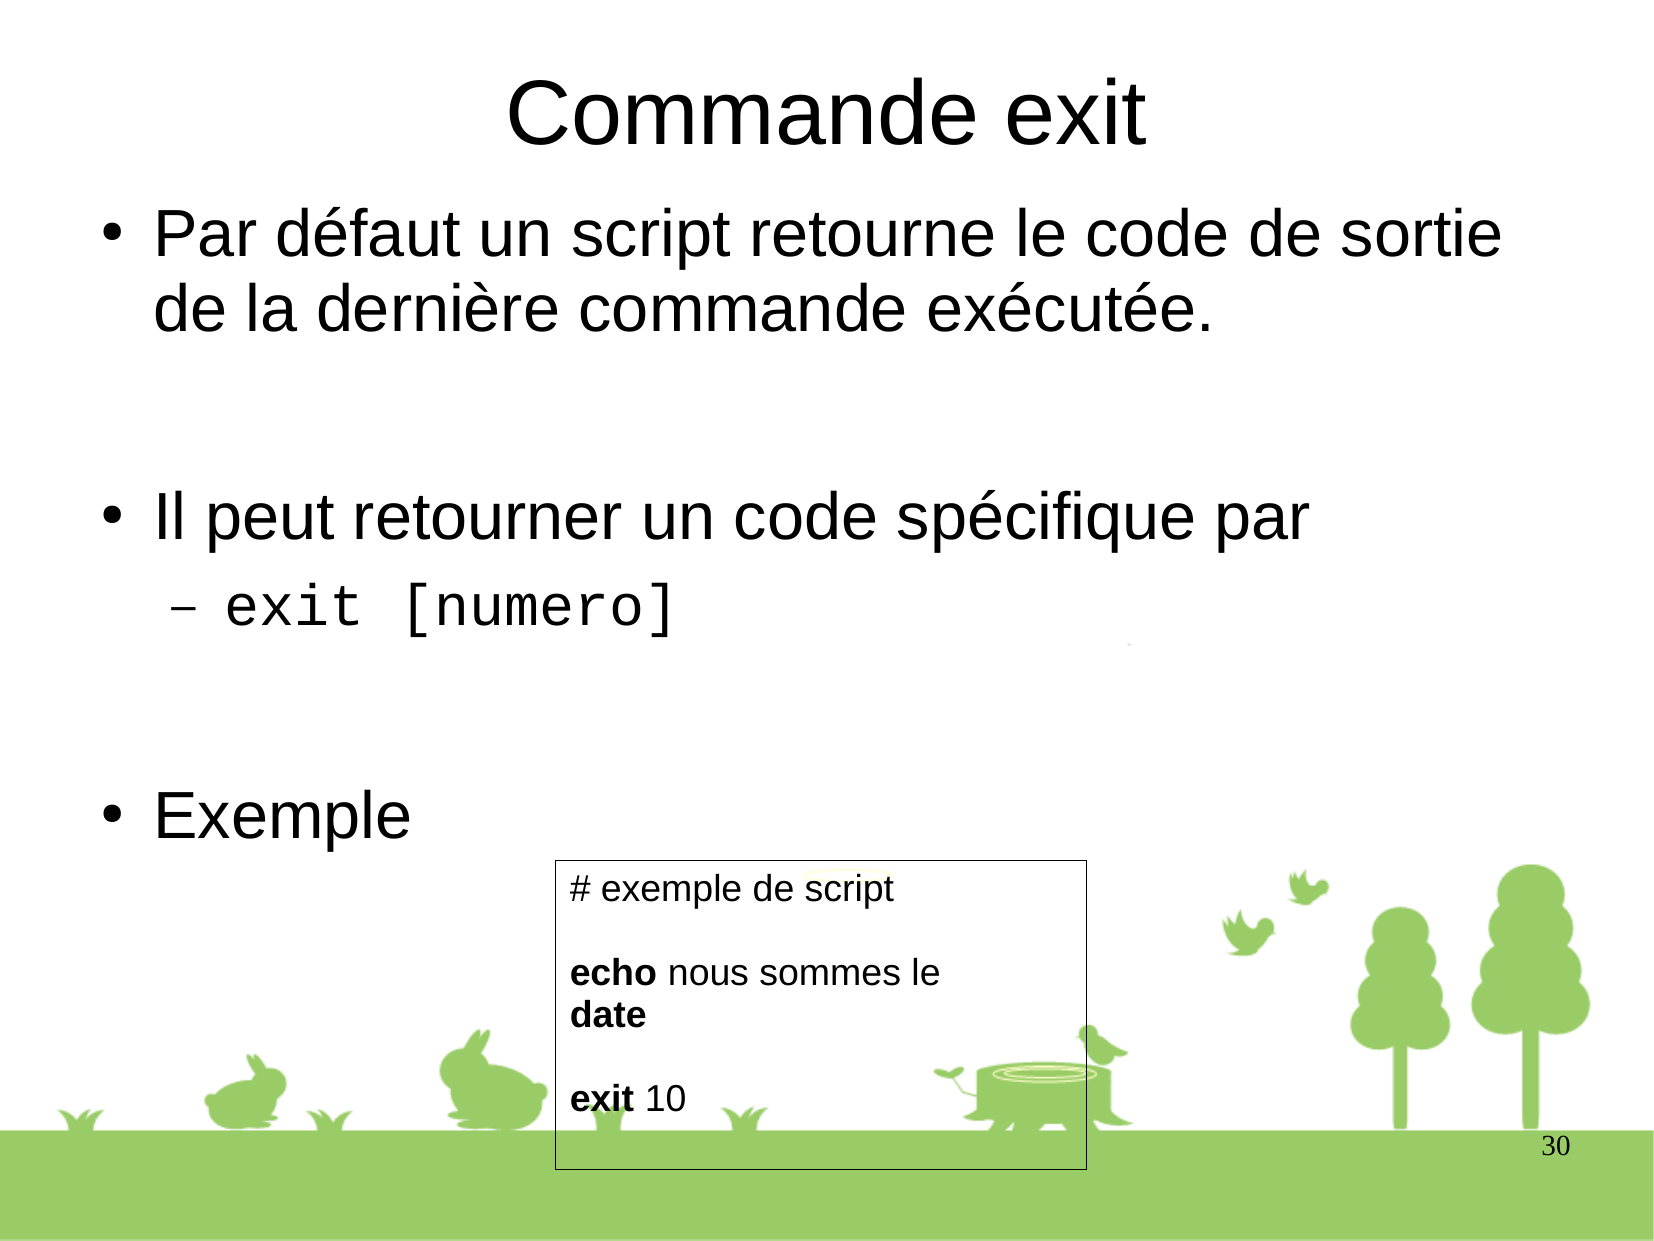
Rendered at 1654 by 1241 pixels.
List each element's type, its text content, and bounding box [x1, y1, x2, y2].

title Commande exit [82, 49, 1571, 178]
text_box # exemple de script echo nous sommes le date exit 10 [555, 860, 1087, 1170]
picture [0, 0, 1654, 1241]
list Par défaut un script retourne le code de sortie de la dernière commande exécutée. Il peut retourner un code spécifique par exit [numero] Exemple [82, 195, 1538, 1158]
